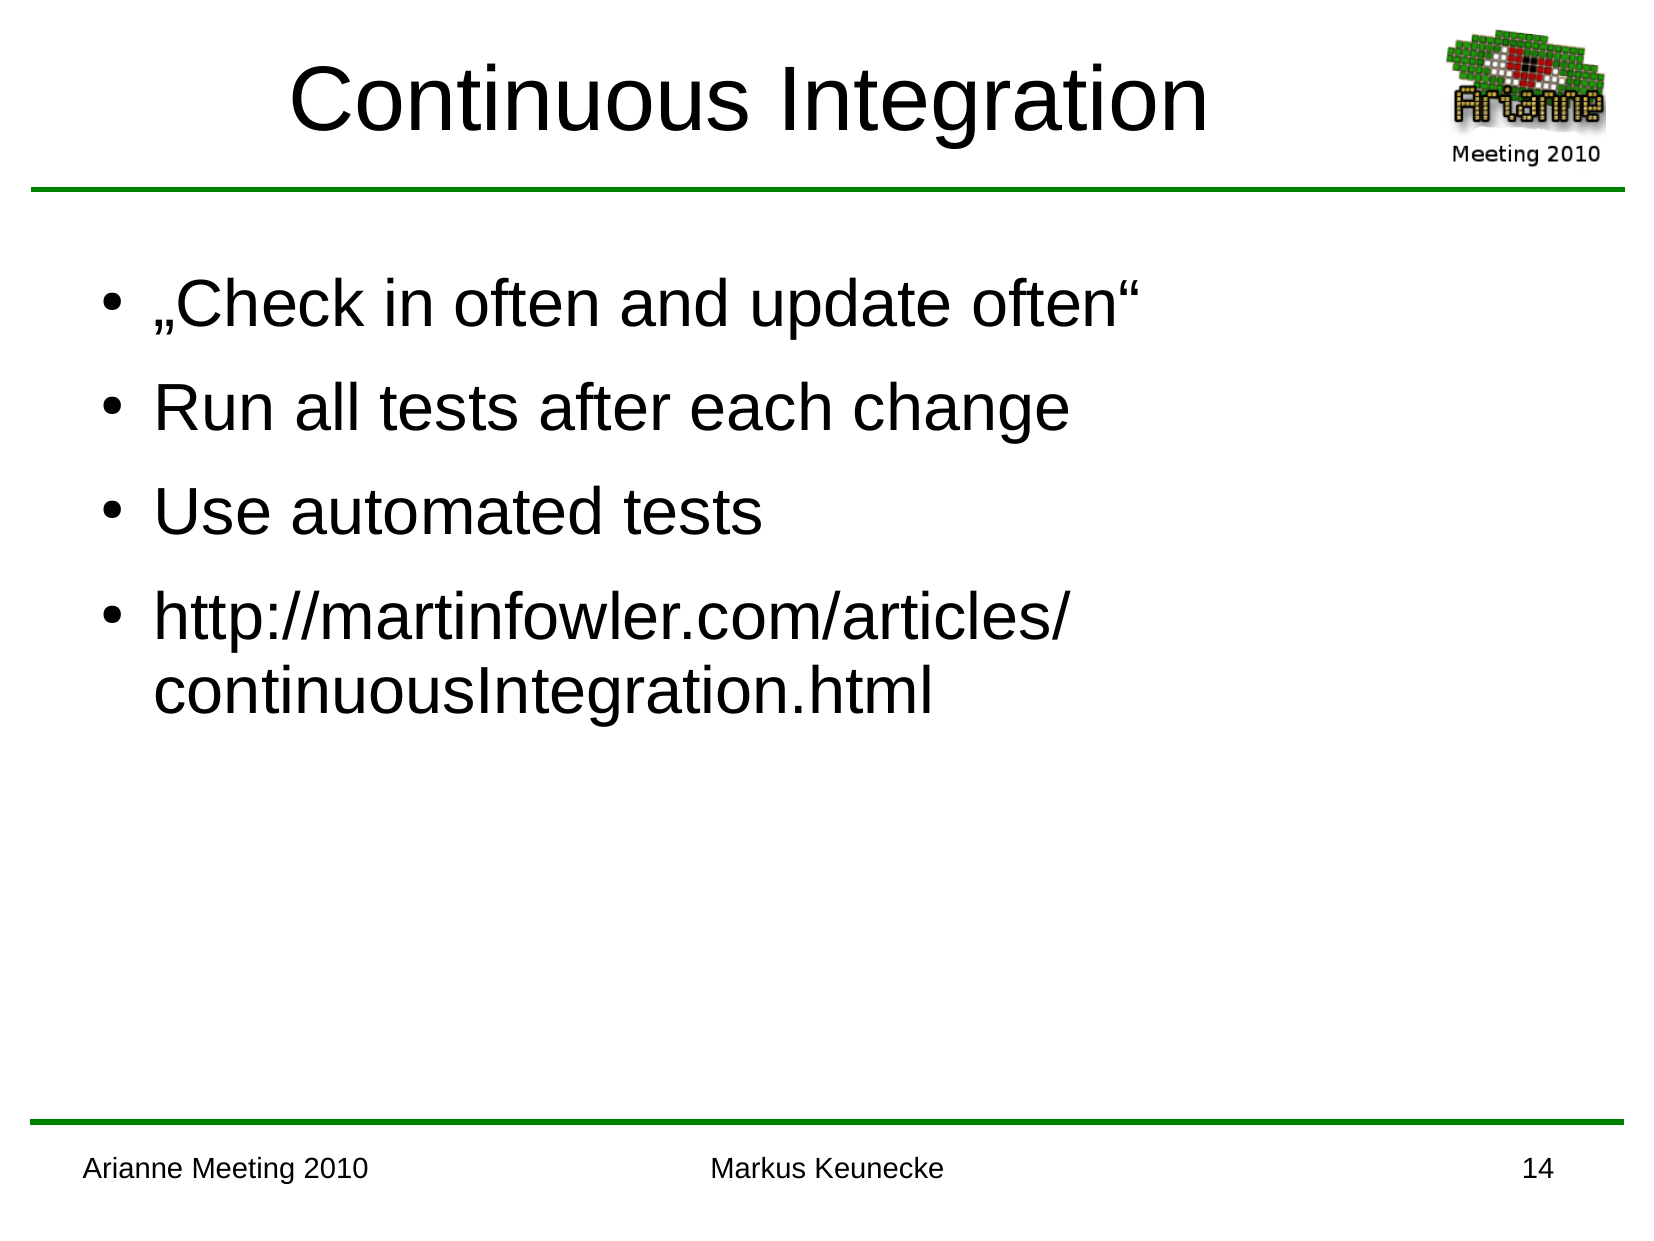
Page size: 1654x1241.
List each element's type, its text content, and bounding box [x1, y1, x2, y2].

list „Check in often and update often“ Run all tests after each change Use automated tests http://martinfowler.com/articles/continuousIntegration.html [82, 265, 1571, 1109]
picture [1446, 29, 1606, 178]
title Continuous Integration [82, 47, 1418, 150]
